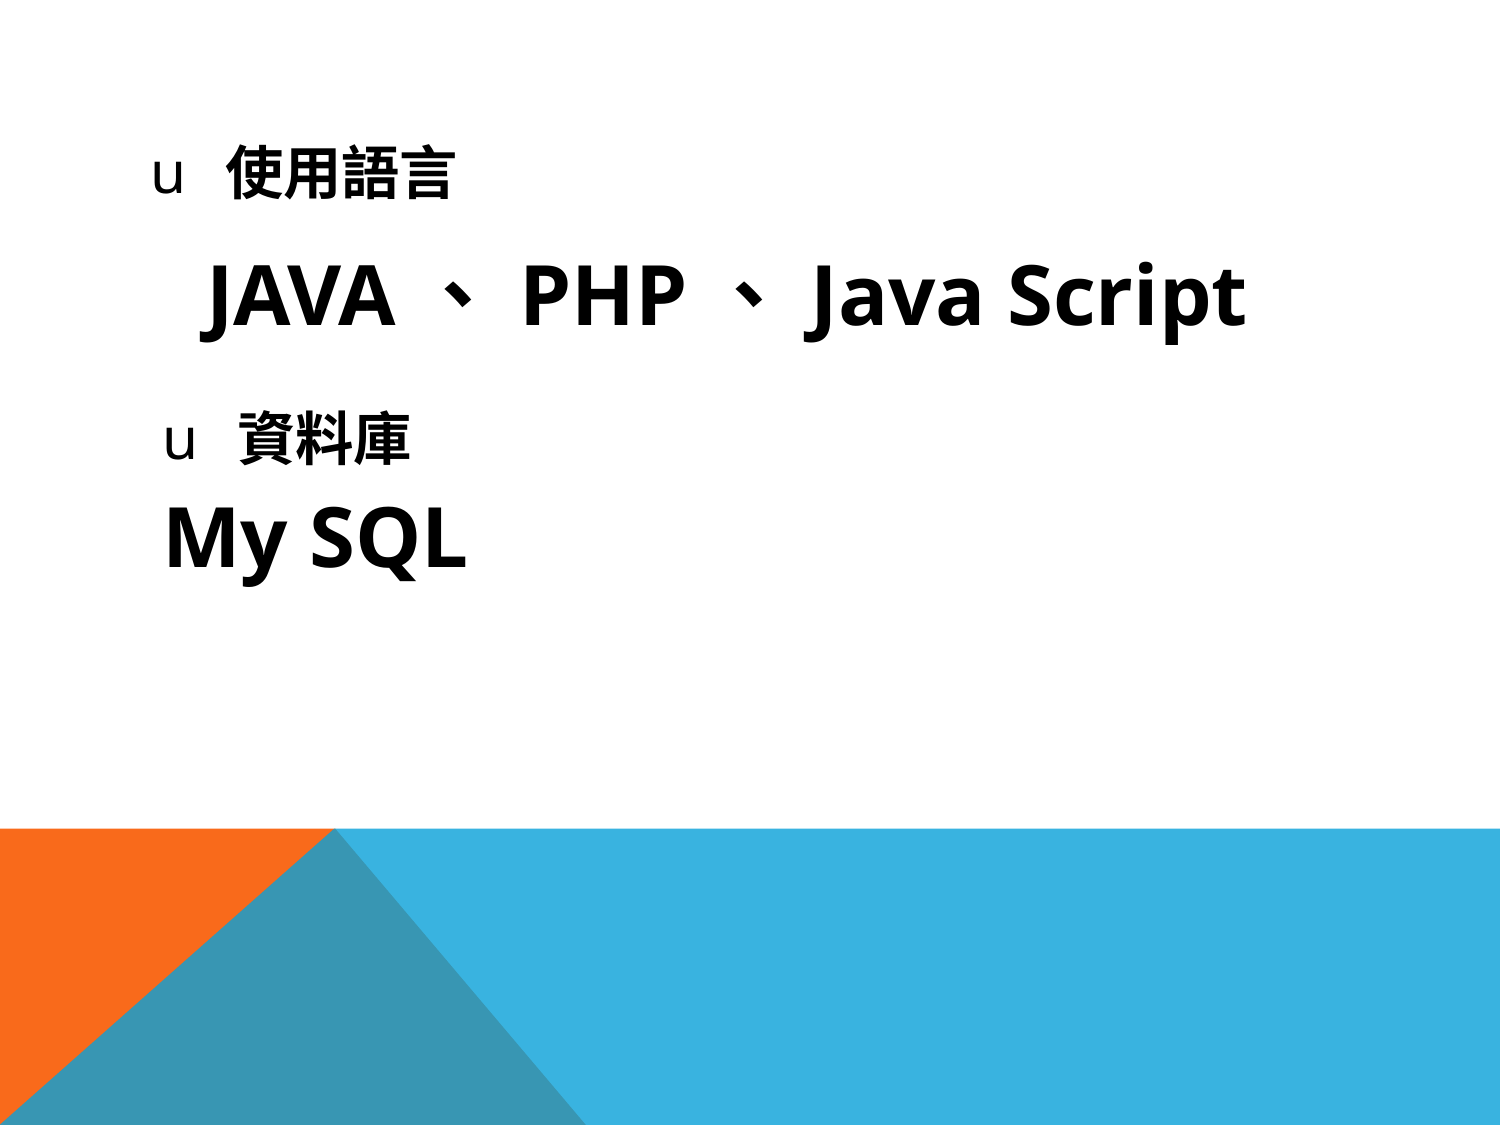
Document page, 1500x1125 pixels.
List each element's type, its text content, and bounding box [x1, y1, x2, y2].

text_box My SQL [147, 487, 1382, 598]
text_box 資料庫 [147, 392, 1382, 483]
list JAVA、PHP、Java Script [135, 246, 1369, 357]
title 使用語言 [135, 125, 1369, 216]
